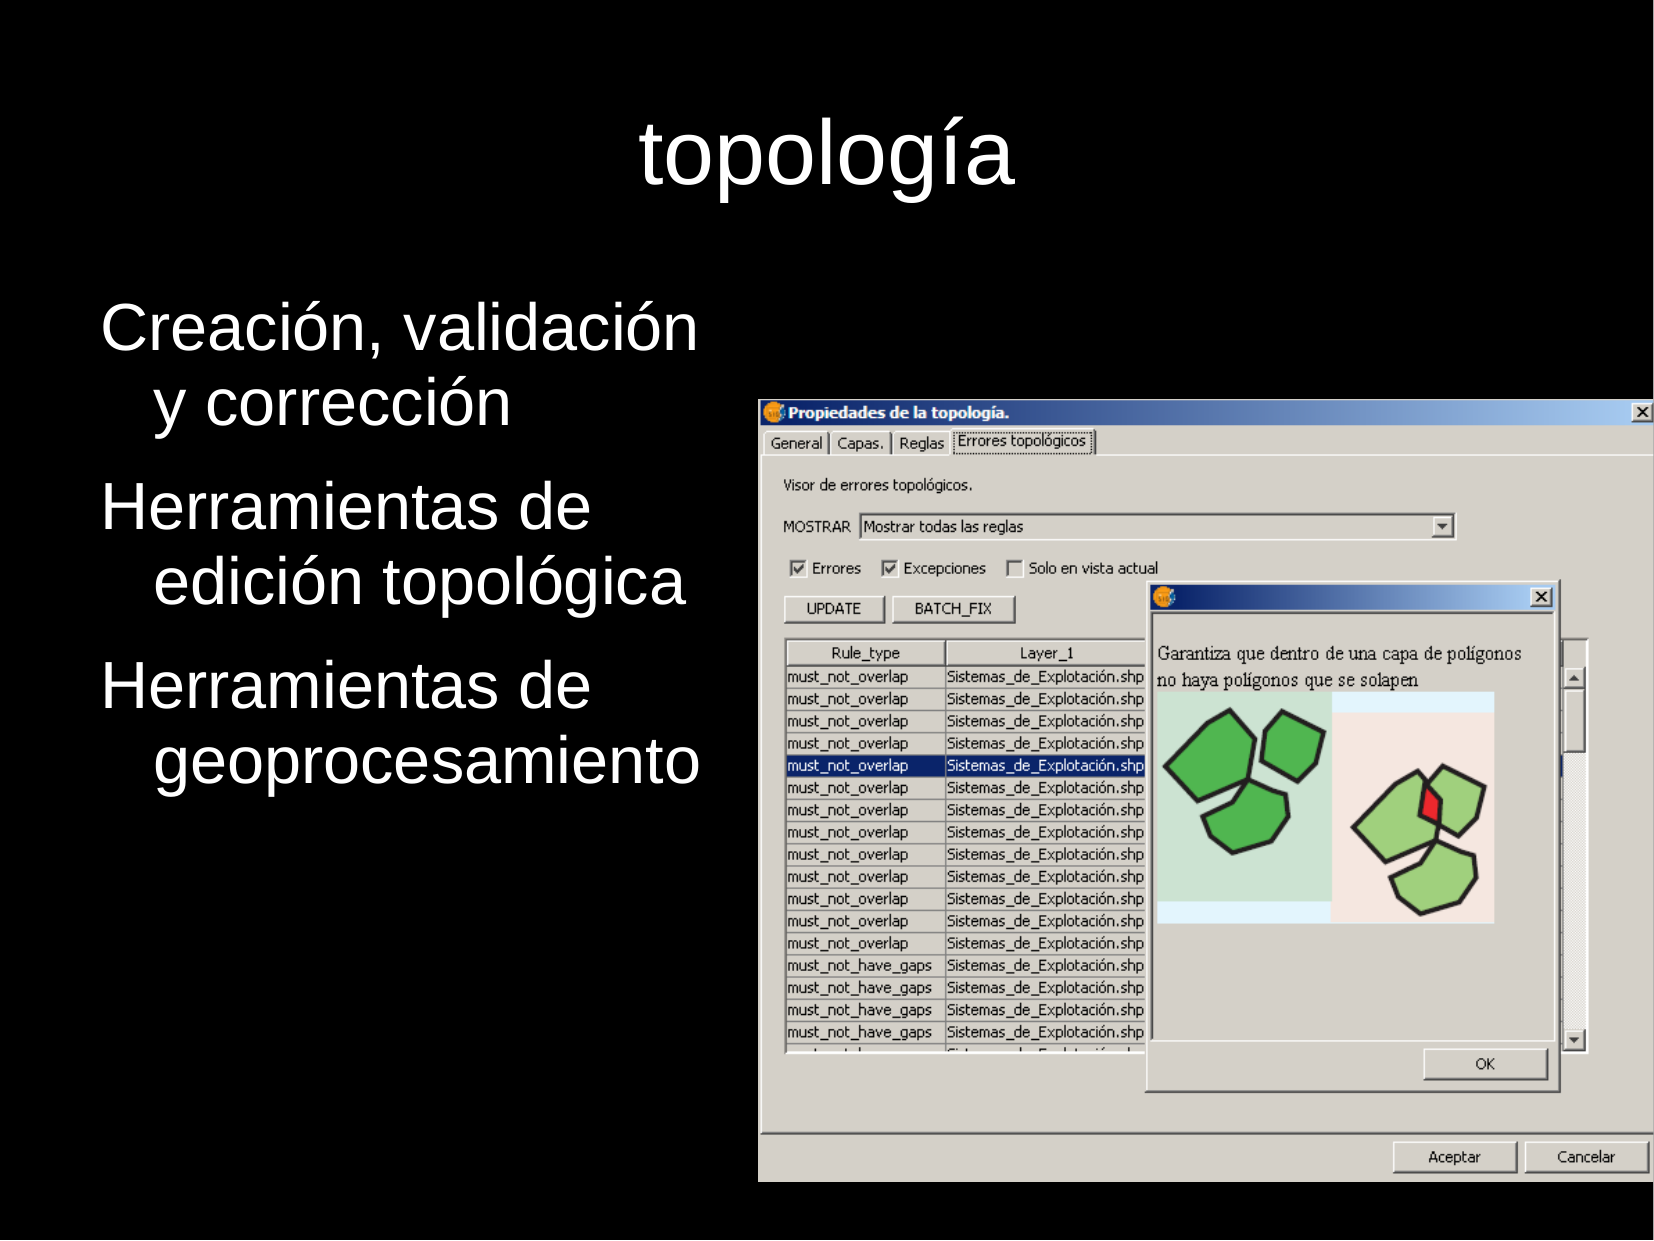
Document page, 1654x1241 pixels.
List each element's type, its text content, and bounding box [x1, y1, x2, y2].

list Creación, validación y corrección Herramientas de edición topológica Herramientas de geoprocesamiento [82, 290, 1571, 1094]
picture [758, 399, 1654, 1182]
title topología [82, 56, 1571, 250]
